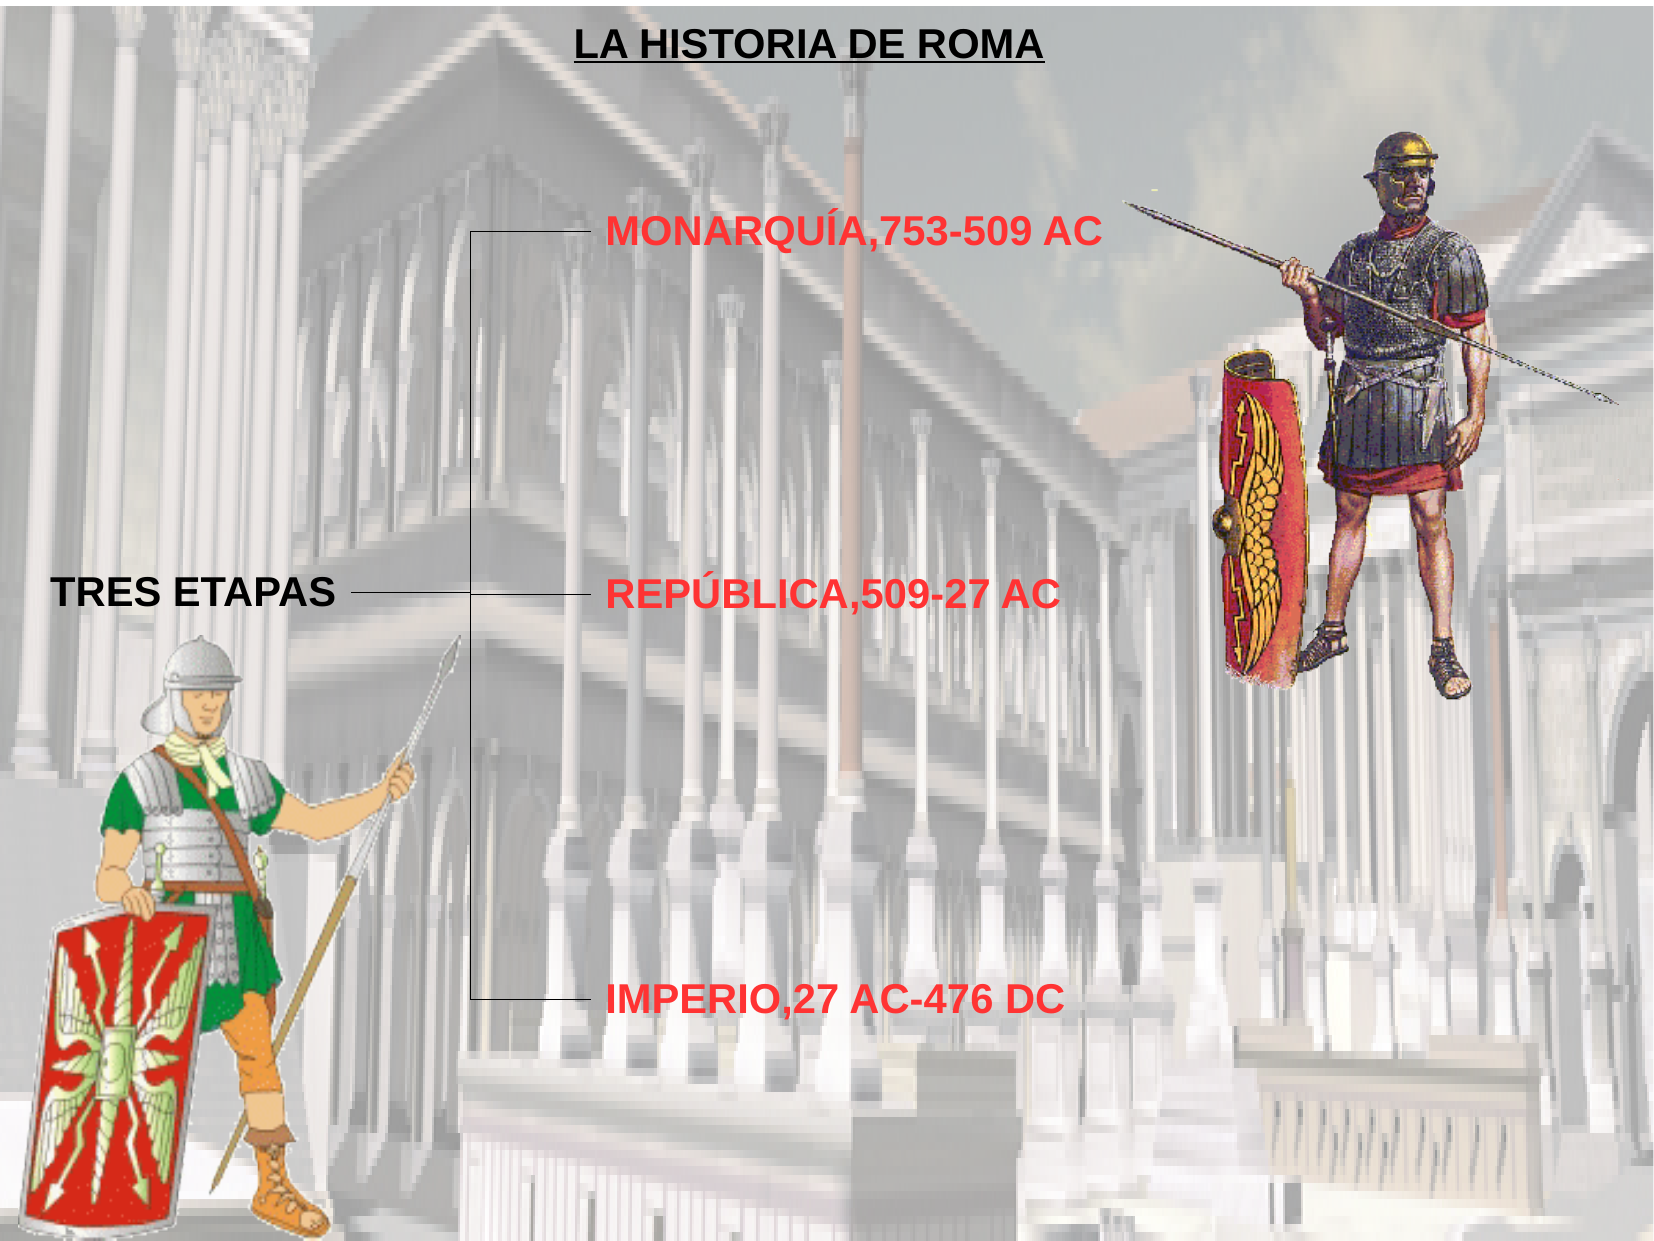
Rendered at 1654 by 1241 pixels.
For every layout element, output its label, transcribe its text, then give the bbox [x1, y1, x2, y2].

text_box IMPERIO,27 AC-476 DC [590, 968, 1081, 1031]
text_box MONARQUÍA,753-509 AC [590, 200, 1119, 264]
text_box LA HISTORIA DE ROMA [558, 13, 1061, 76]
text_box REPÚBLICA,509-27 AC [590, 563, 1077, 626]
text_box TRES ETAPAS [35, 561, 352, 624]
picture [0, 6, 1654, 1241]
